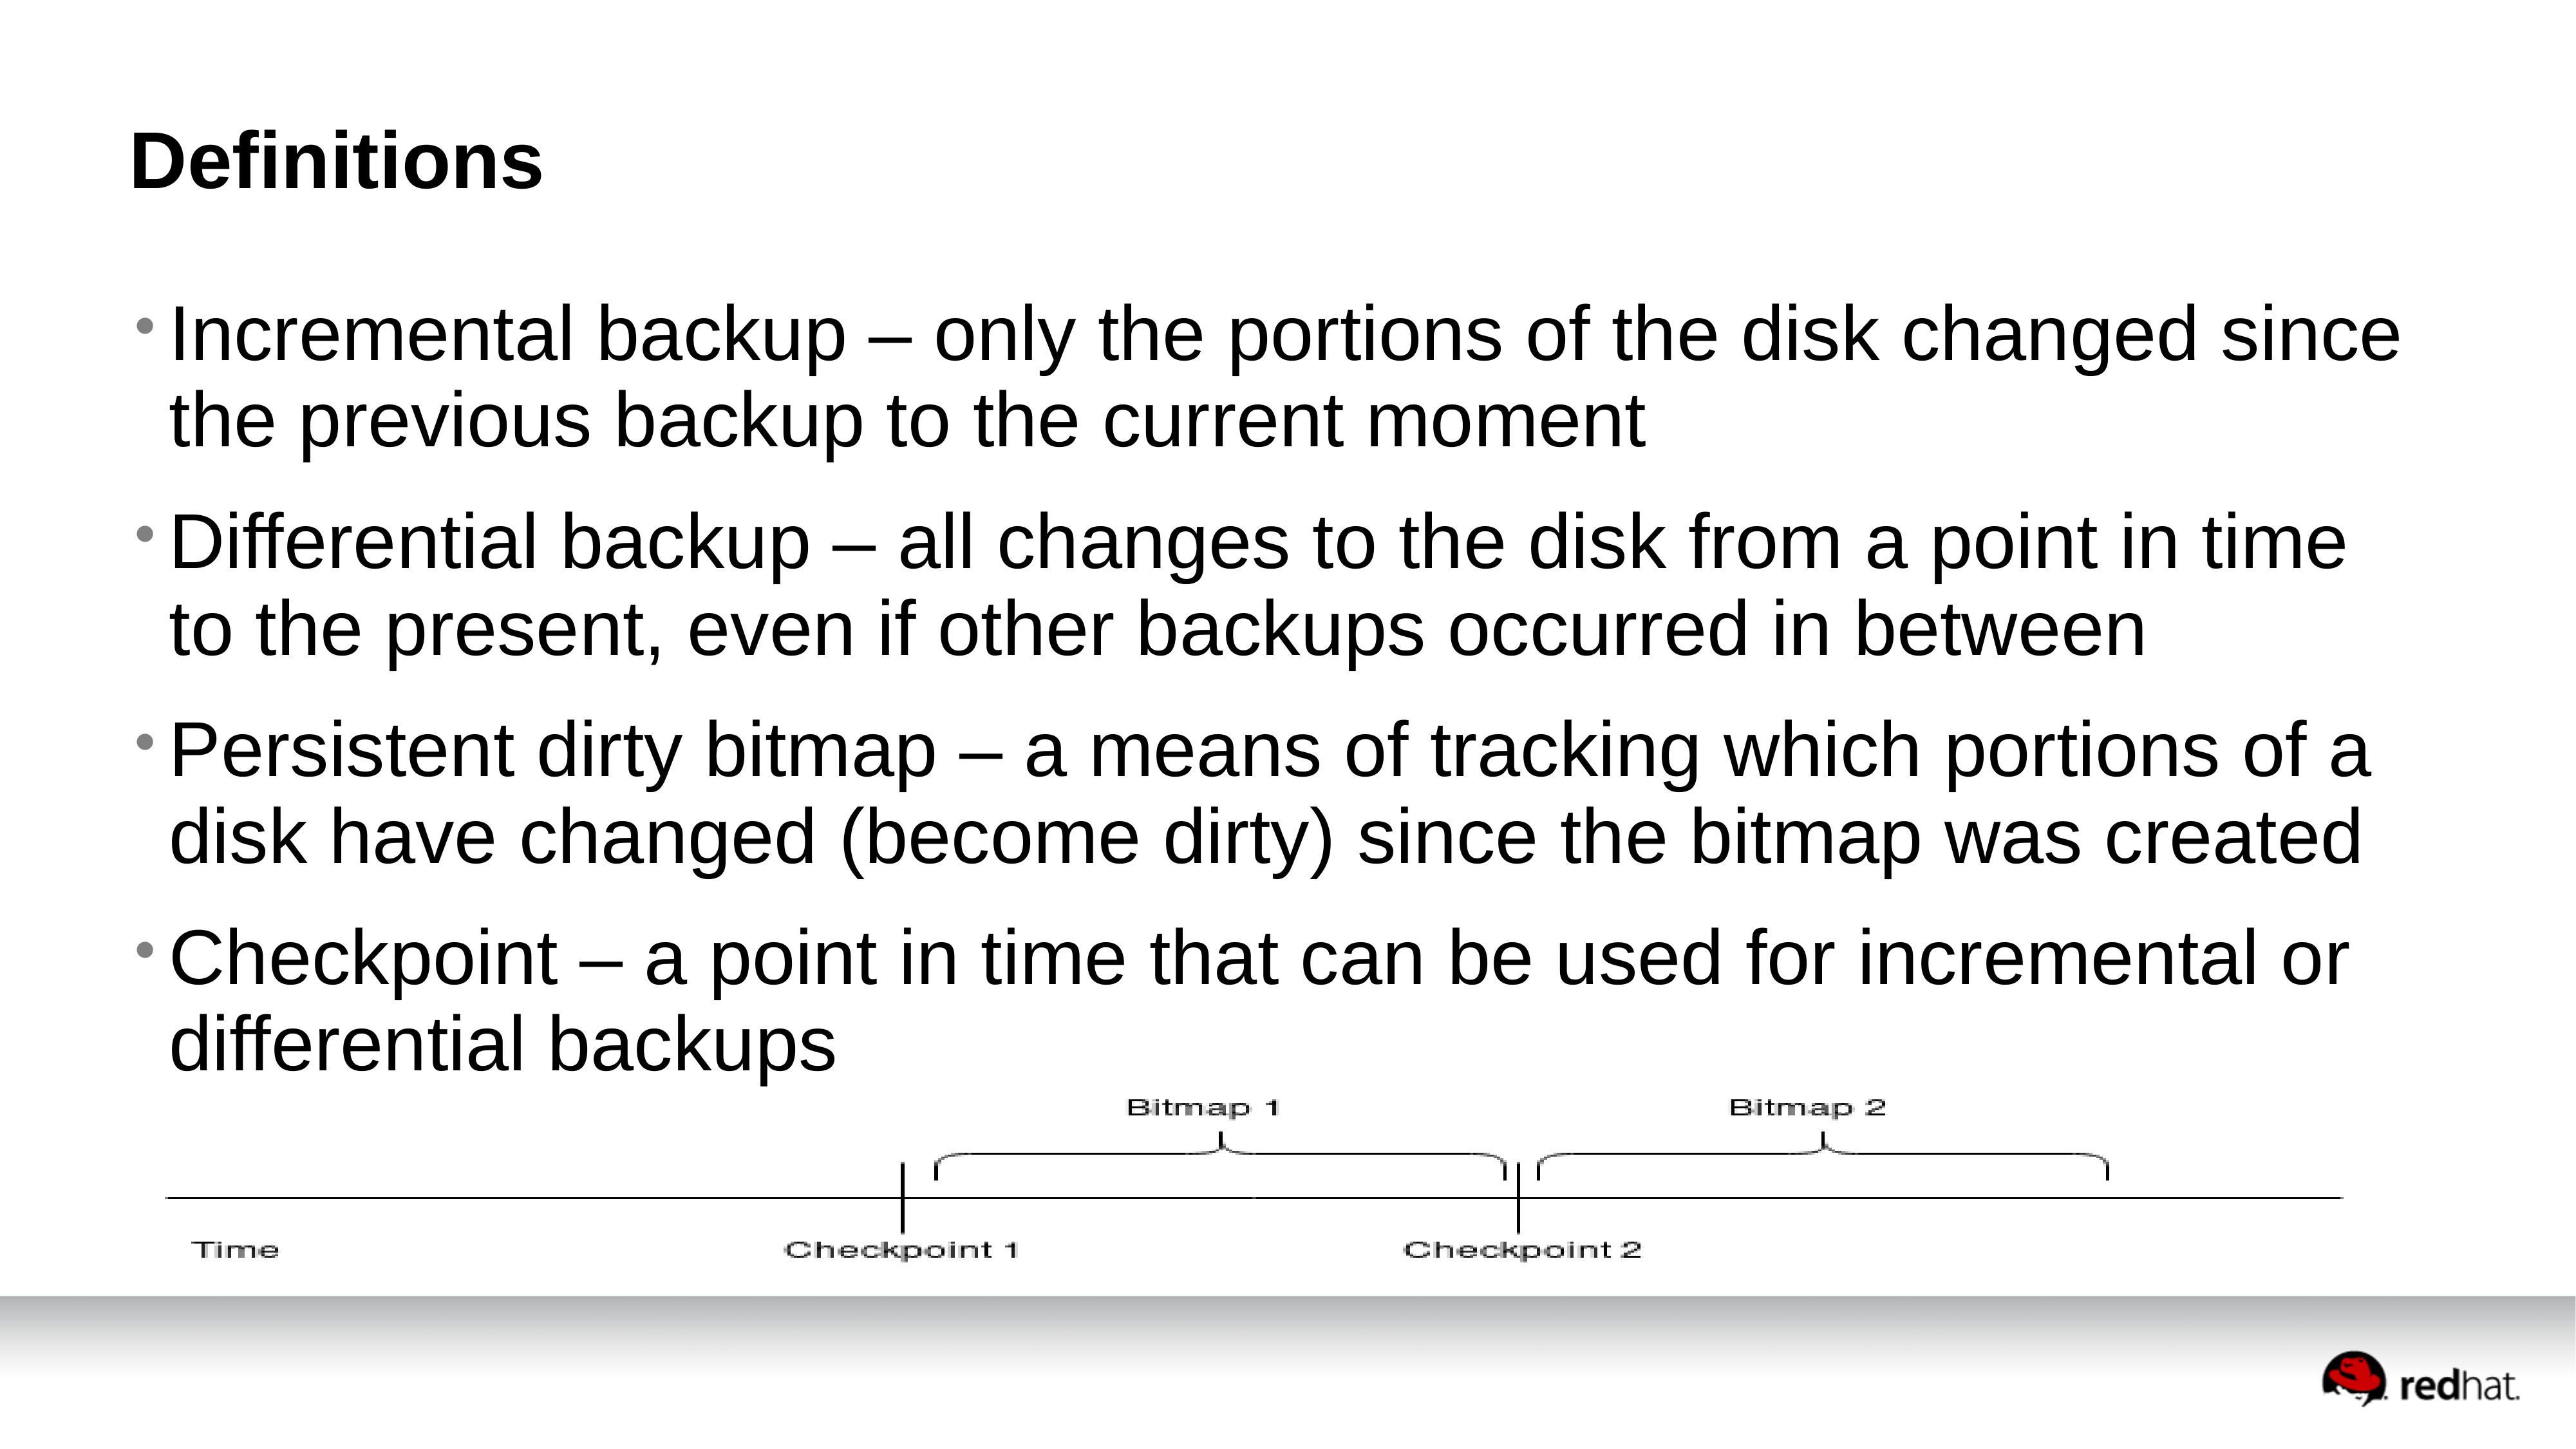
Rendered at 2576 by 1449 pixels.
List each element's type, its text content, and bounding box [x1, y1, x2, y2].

picture [0, 0, 2576, 1446]
list Incremental backup – only the portions of the disk changed since the previous backup to the current moment Differential backup – all changes to the disk from a point in time to the present, even if other backups occurred in between Persistent dirty bitmap – a means of tracking which portions of a disk have changed (become dirty) since the bitmap was created Checkpoint – a point in time that can be used for incremental or differential backups [123, 289, 2425, 1209]
title Definitions [129, 100, 2261, 222]
